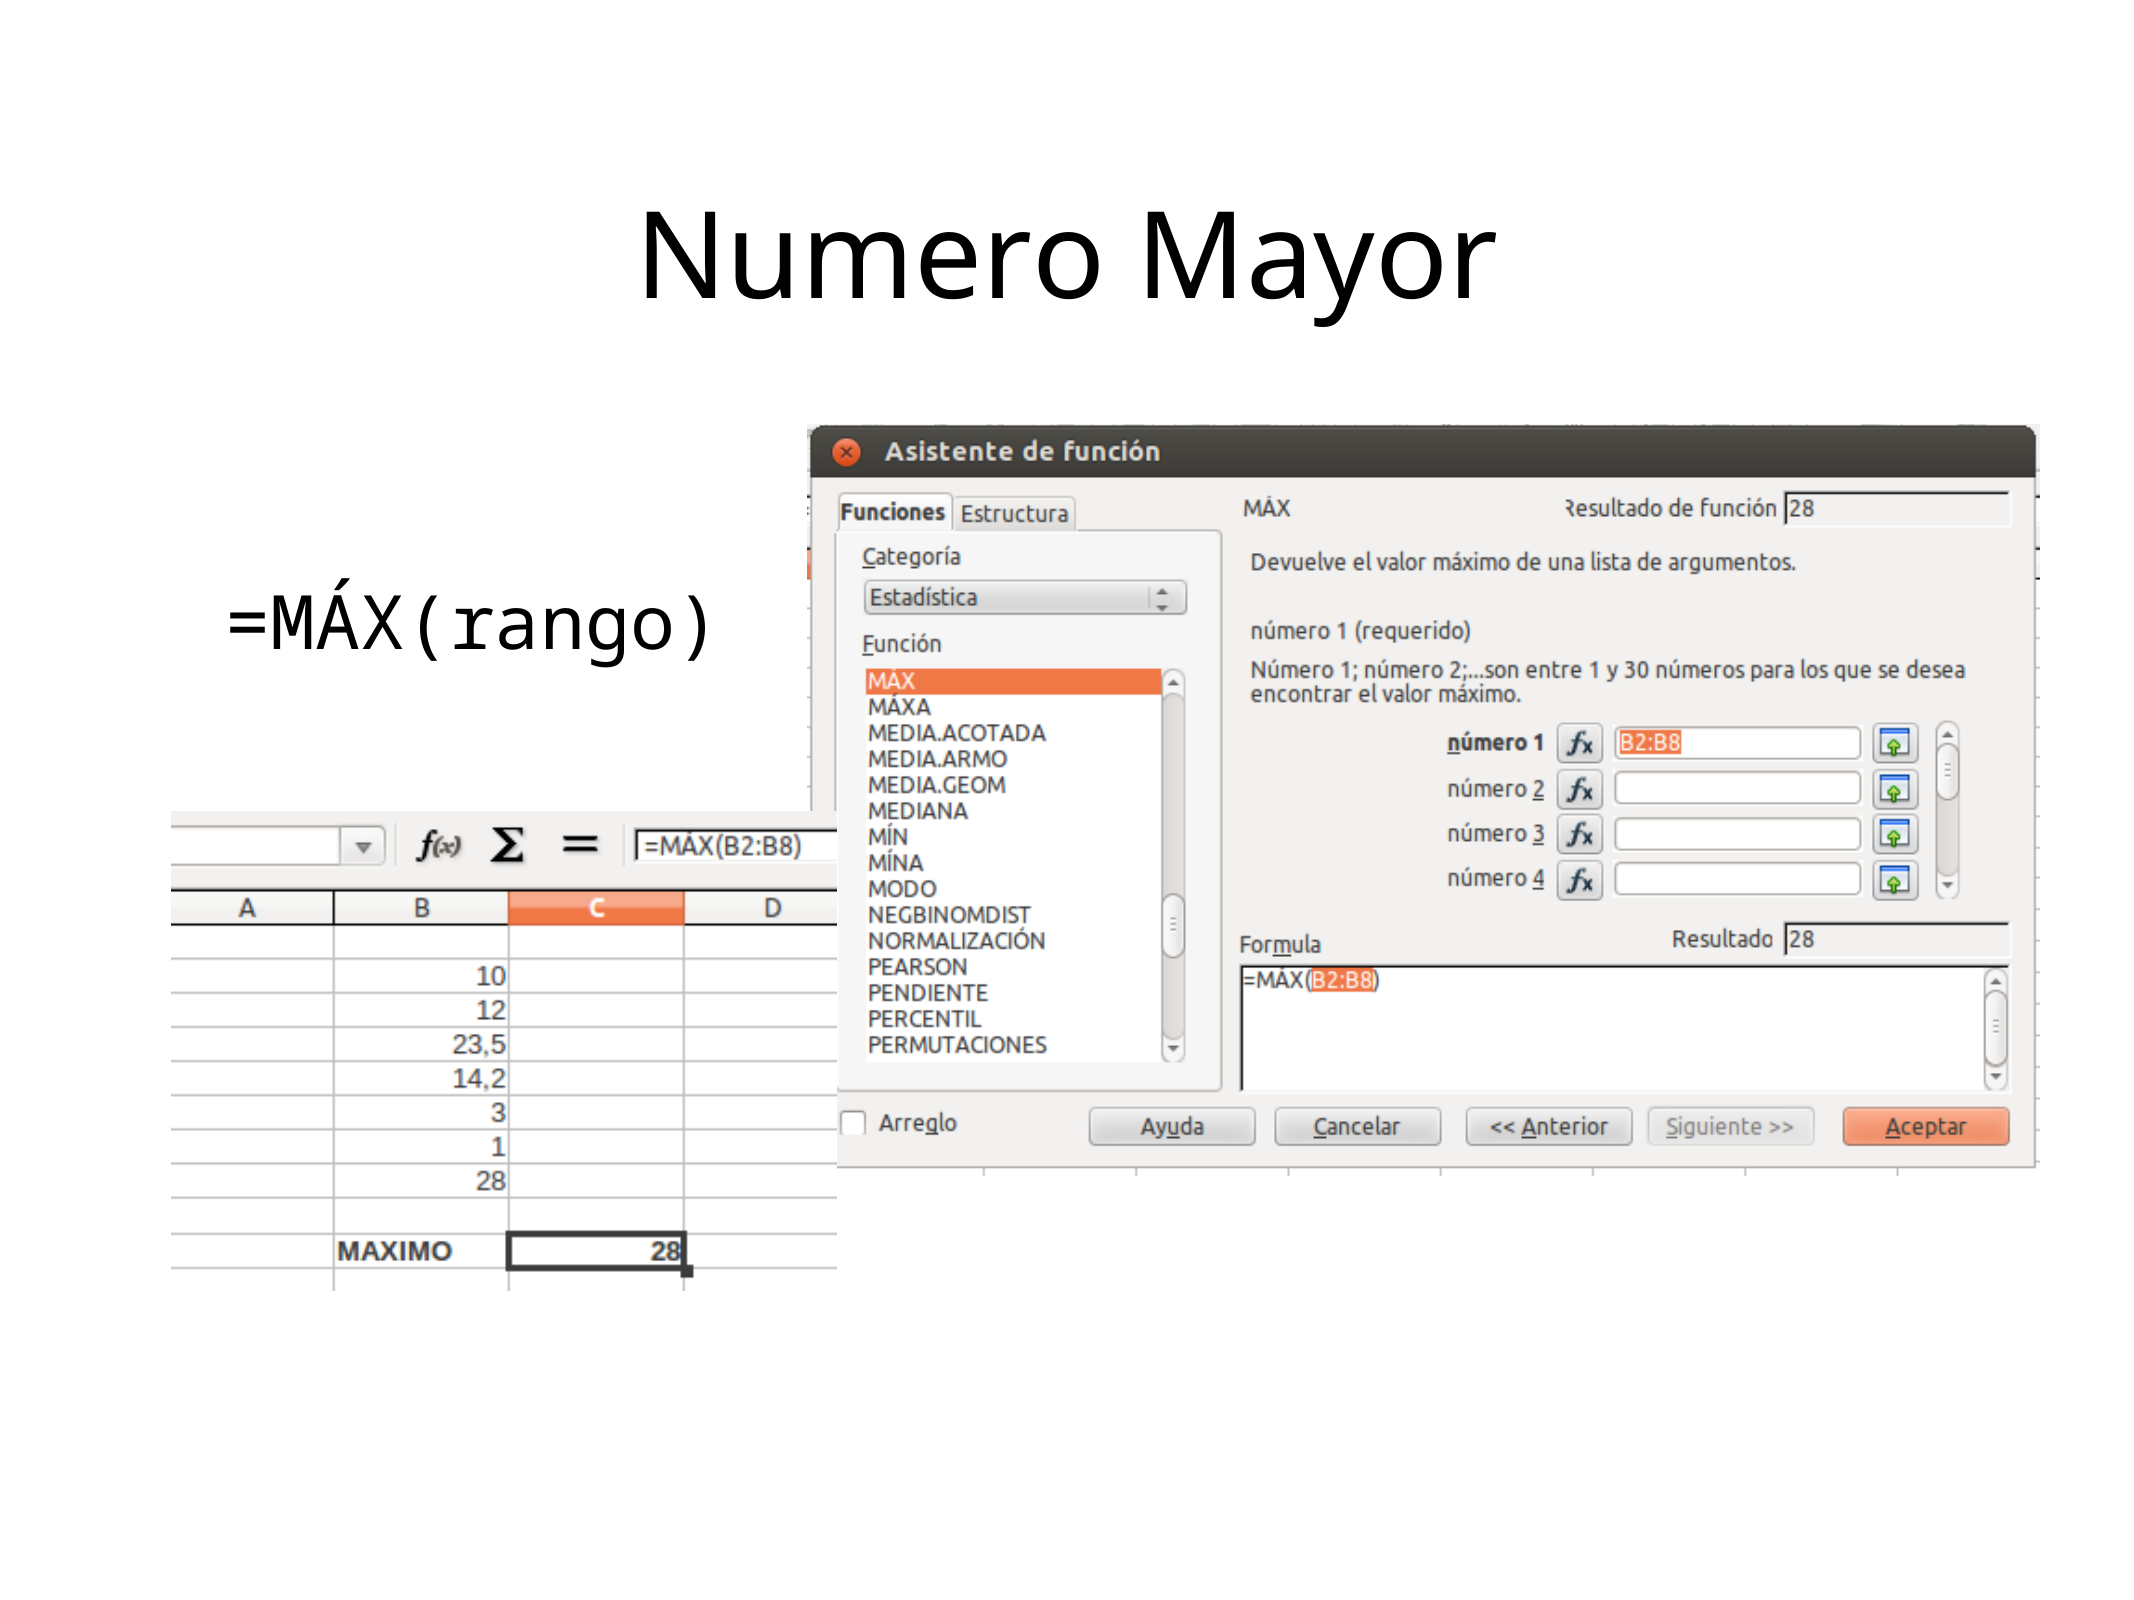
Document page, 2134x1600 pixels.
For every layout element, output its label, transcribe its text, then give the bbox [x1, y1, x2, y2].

picture [171, 424, 2040, 1291]
title Numero Mayor [156, 72, 1978, 428]
text_box =MÁX(rango) [216, 565, 729, 673]
